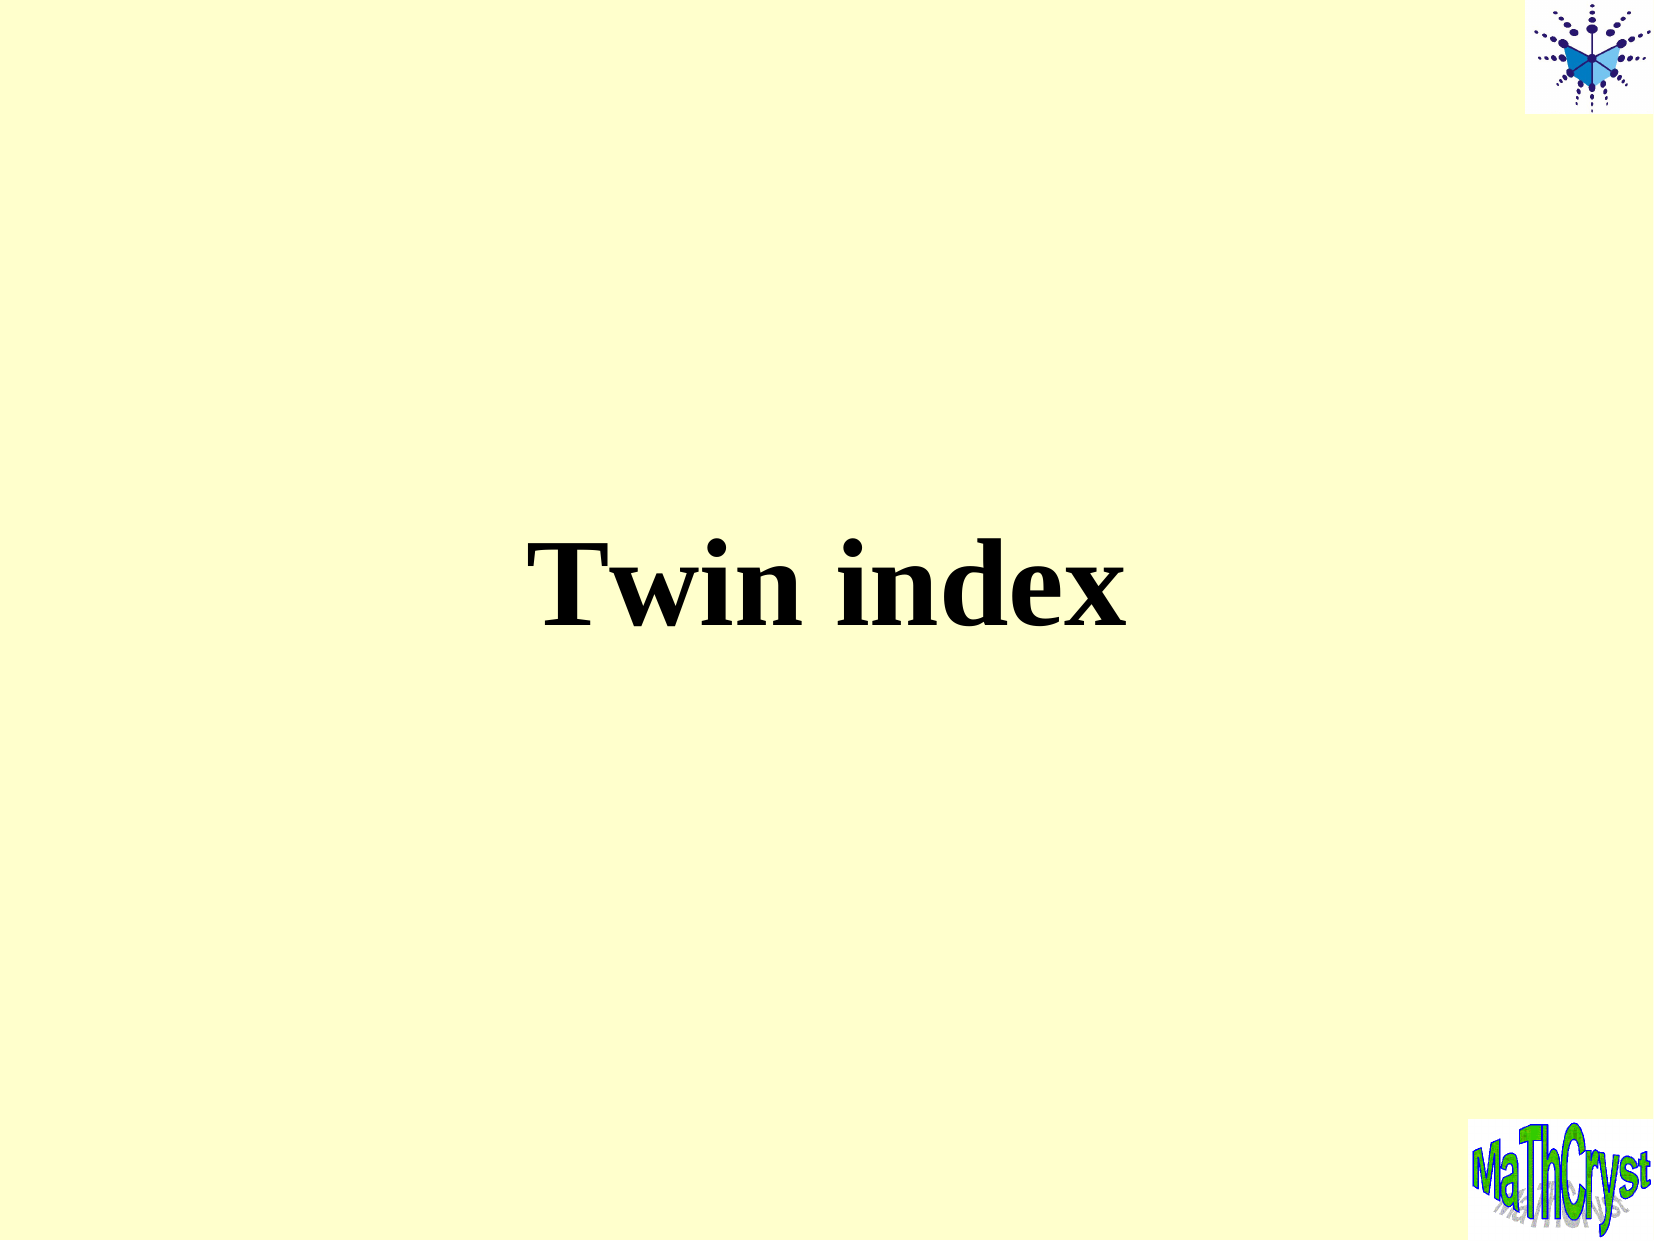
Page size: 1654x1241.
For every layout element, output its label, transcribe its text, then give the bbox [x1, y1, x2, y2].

picture [1525, 0, 1654, 114]
picture [1468, 1119, 1654, 1241]
subtitle Twin index [82, 290, 1571, 878]
